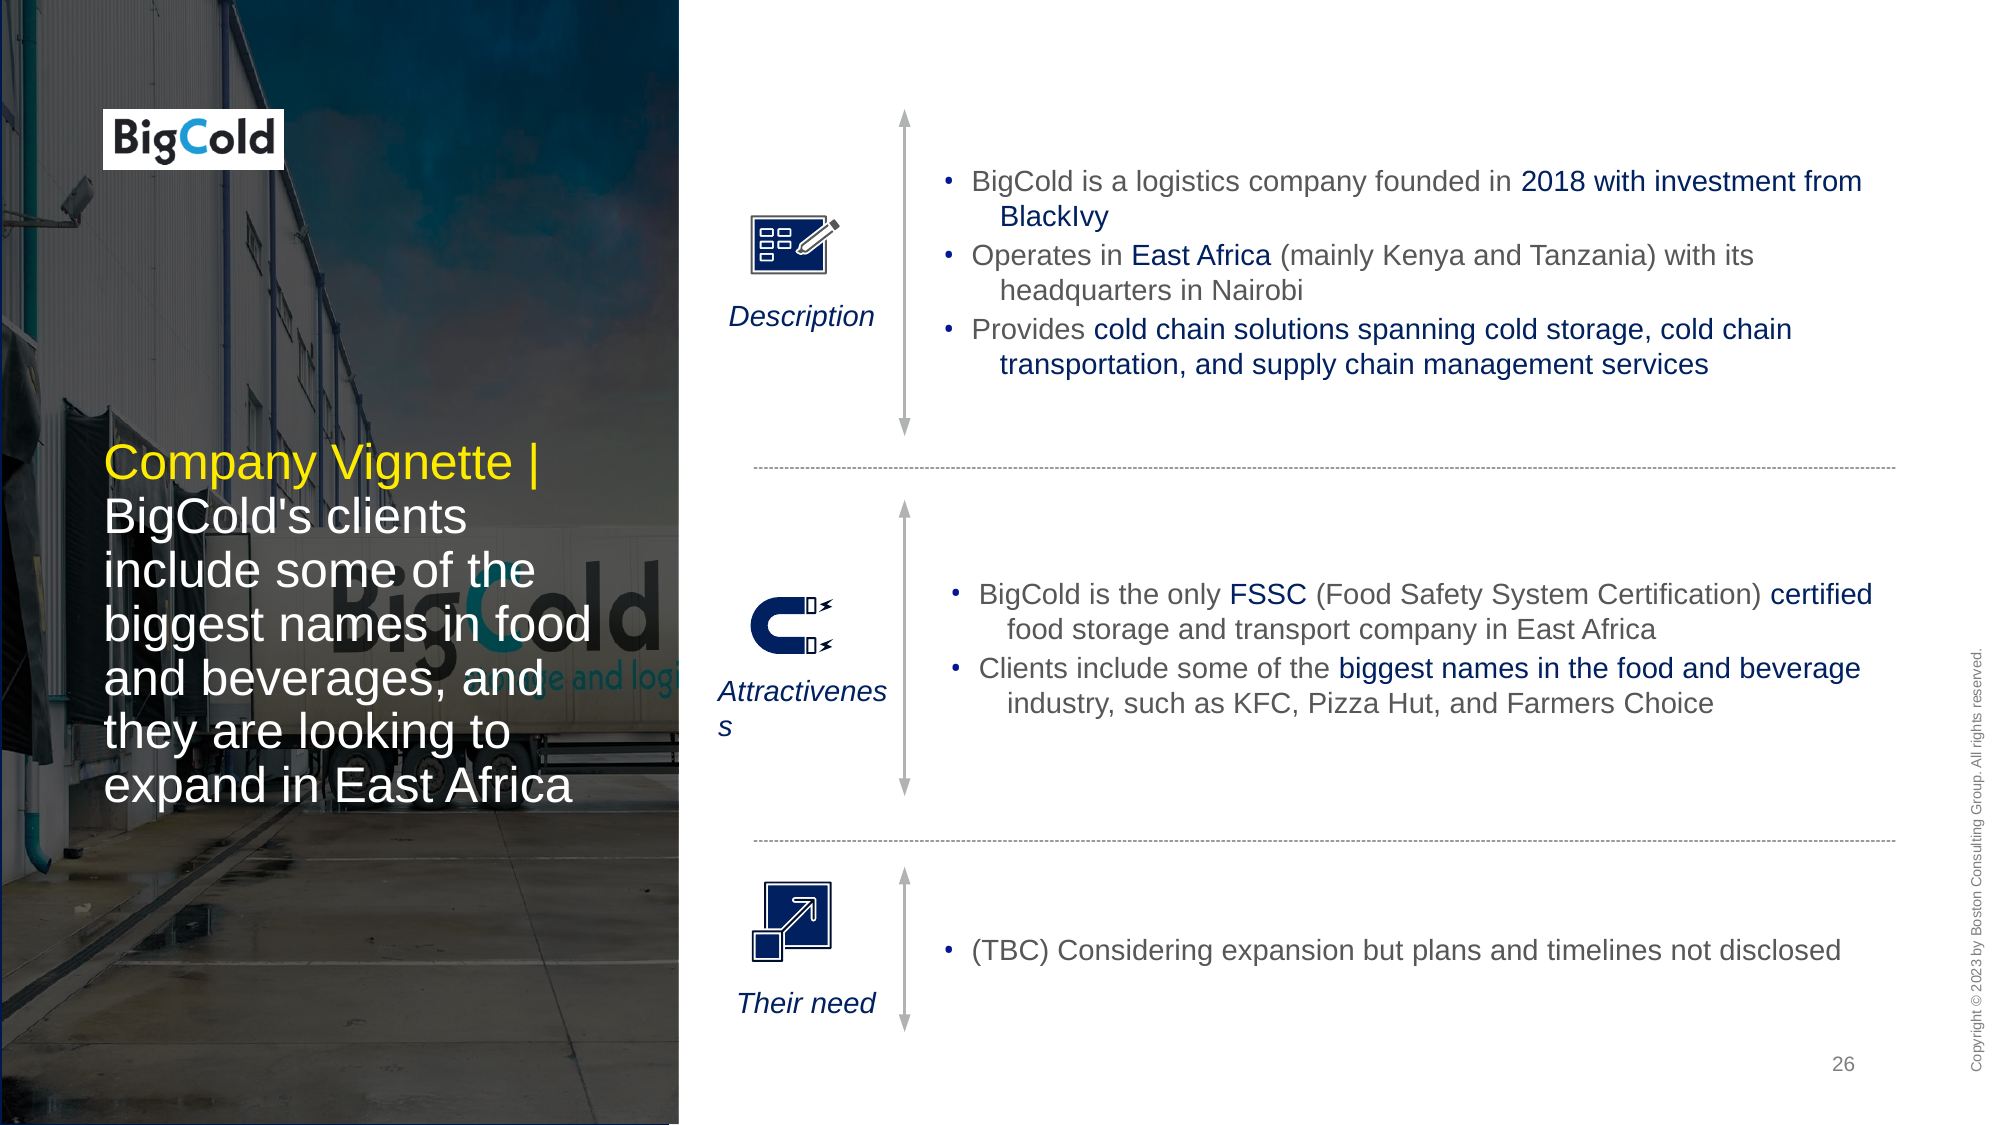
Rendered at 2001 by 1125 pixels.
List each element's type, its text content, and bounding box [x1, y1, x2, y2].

text_box Description [700, 296, 884, 353]
text_box BigCold is the only FSSC (Food Safety System Certification) certified food storage and transport company in East Africa Clients include some of the biggest names in the food and beverage industry, such as KFC, Pizza Hut, and Farmers Choice [921, 575, 1890, 721]
text_box [818, 638, 834, 653]
text_box [750, 597, 805, 654]
text_box [750, 215, 840, 275]
text_box [806, 637, 817, 654]
text_box BigCold is a logistics company founded in 2018 with investment from BlackIvy Operates in East Africa (mainly Kenya and Tanzania) with its headquarters in Nairobi Provides cold chain solutions spanning cold storage, cold chain transportation, and supply chain management services [915, 162, 1897, 383]
text_box Their need [700, 973, 884, 1030]
picture [103, 109, 284, 170]
text_box [764, 881, 832, 950]
title Company Vignette | BigCold's clients include some of the biggest names in food and beverages, and they are looking to expand in East Africa [103, 435, 617, 818]
text_box [751, 885, 828, 962]
text_box (TBC) Considering expansion but plans and timelines not disclosed [915, 931, 1897, 968]
text_box [818, 598, 834, 613]
text_box Attractiveness [689, 672, 895, 723]
text_box [806, 597, 817, 615]
text_box [2, 0, 679, 1124]
